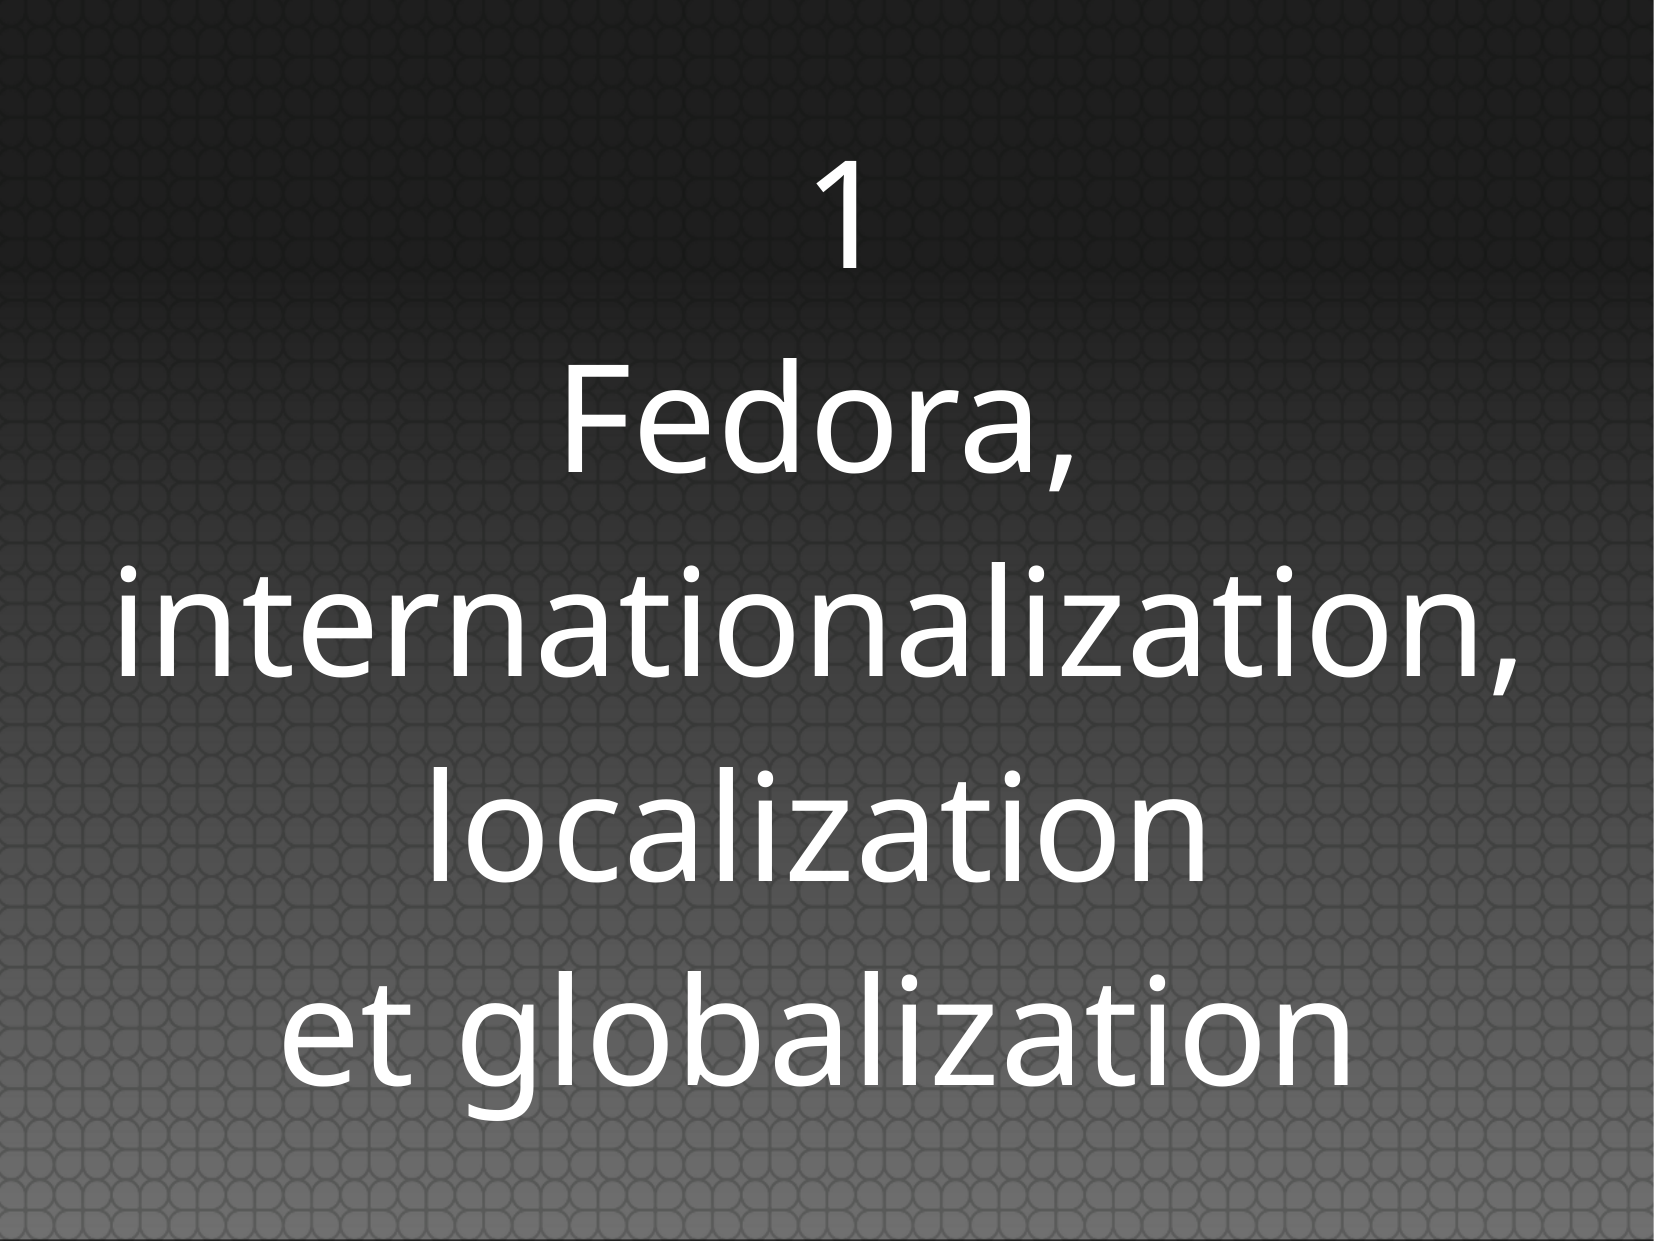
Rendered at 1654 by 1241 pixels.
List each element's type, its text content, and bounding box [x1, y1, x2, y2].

picture [0, 0, 1654, 1241]
title 1 Fedora, internationalization, localization et globalization [75, 237, 1564, 1000]
